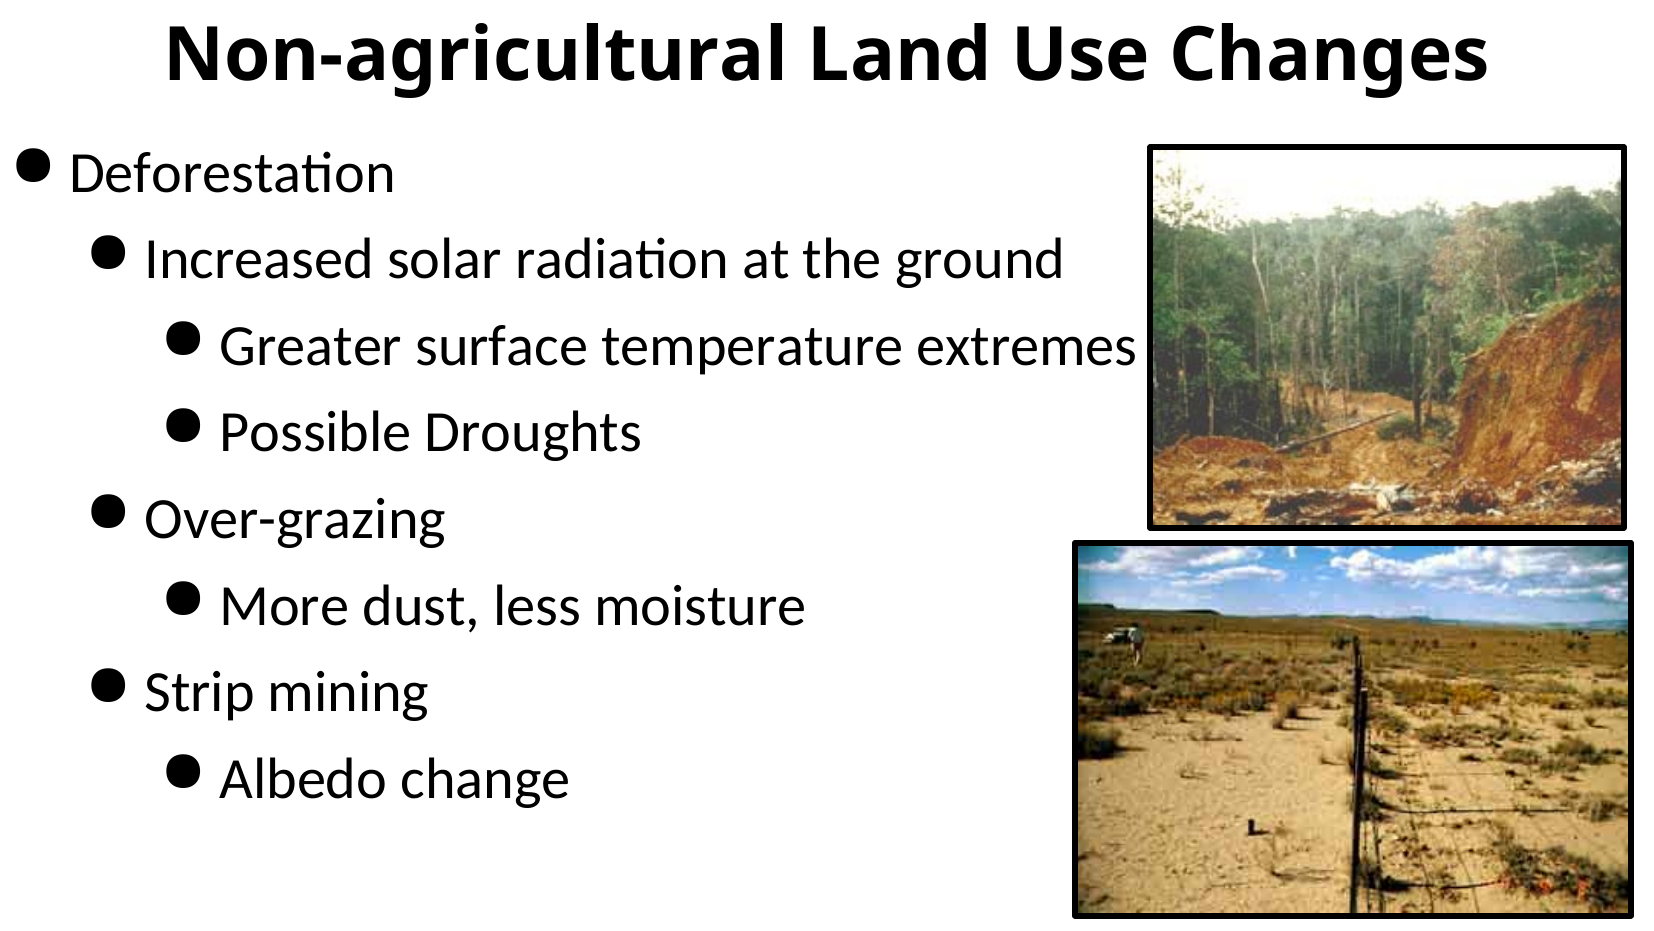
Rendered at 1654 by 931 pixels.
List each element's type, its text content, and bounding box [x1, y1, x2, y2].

text_box Deforestation Increased solar radiation at the ground Greater surface temperature extremes Possible Droughts Over-grazing More dust, less moisture Strip mining Albedo change [0, 49, 1304, 888]
title Non-agricultural Land Use Changes [0, 5, 1654, 107]
picture [1077, 545, 1628, 913]
picture [1153, 150, 1621, 526]
